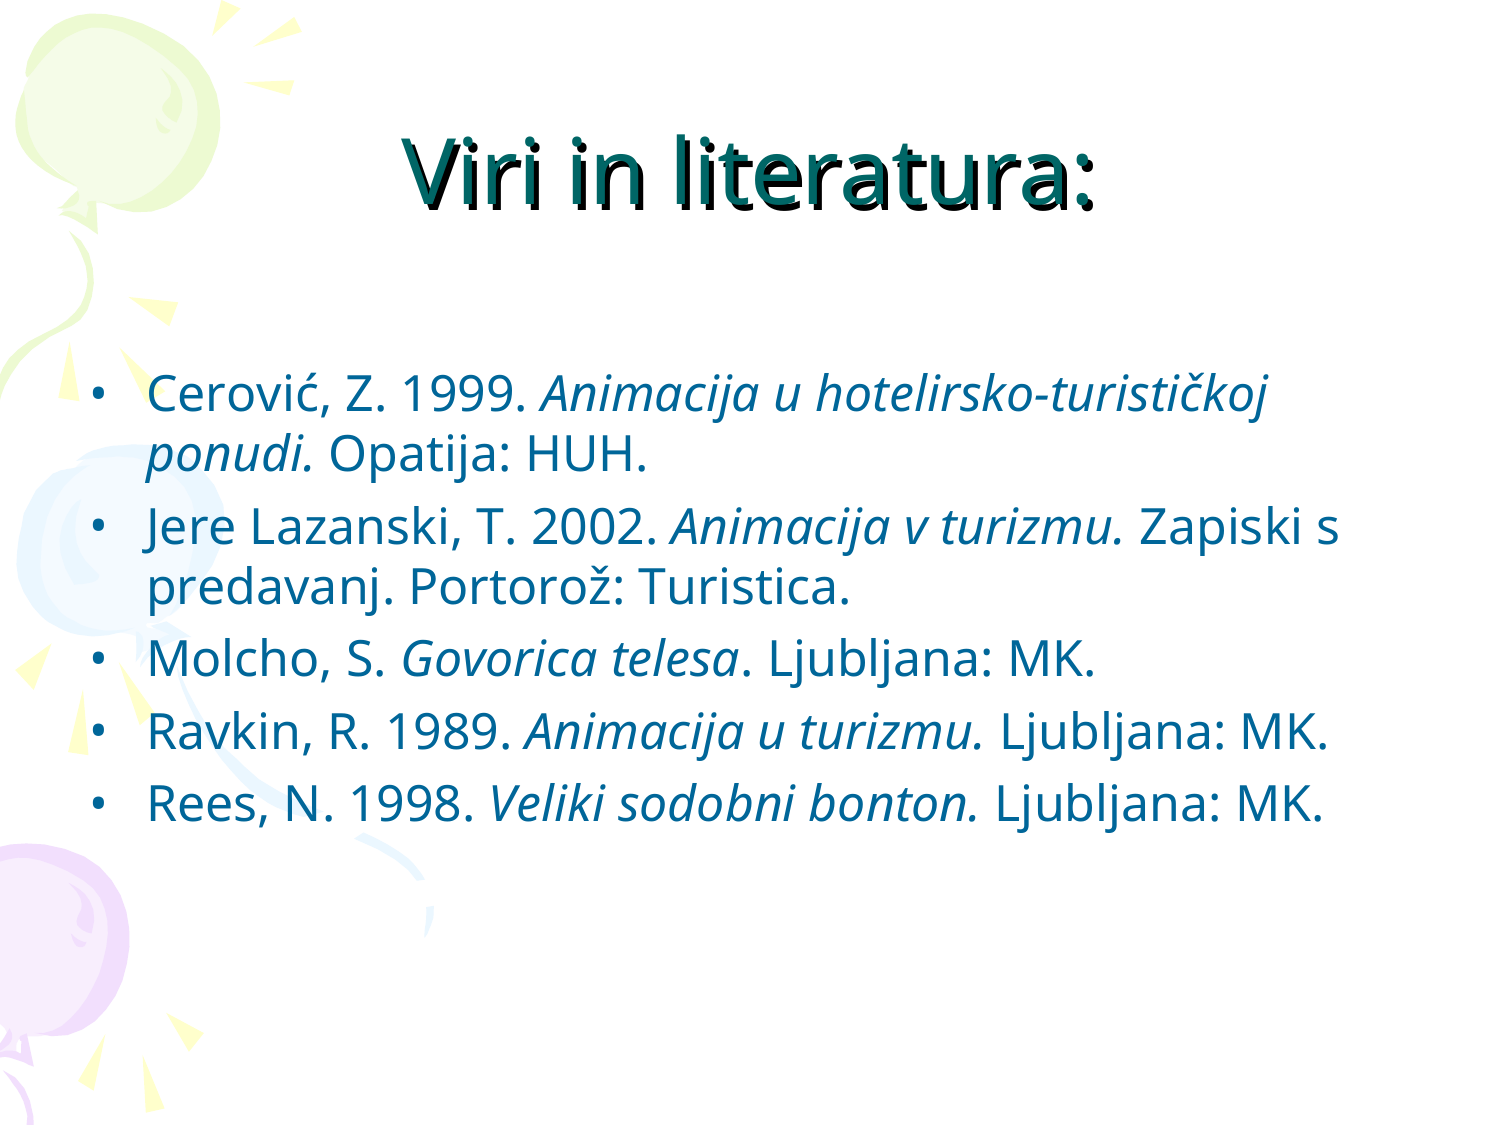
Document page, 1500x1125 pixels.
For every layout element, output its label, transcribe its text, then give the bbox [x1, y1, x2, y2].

title Viri in literatura: [72, 16, 1426, 233]
list Cerović, Z. 1999. Animacija u hotelirsko-turističkoj ponudi. Opatija: HUH. Jere Lazanski, T. 2002. Animacija v turizmu. Zapiski s predavanj. Portorož: Turistica. Molcho, S. Govorica telesa. Ljubljana: MK. Ravkin, R. 1989. Animacija u turizmu. Ljubljana: MK. Rees, N. 1998. Veliki sodobni bonton. Ljubljana: MK. [75, 262, 1426, 994]
